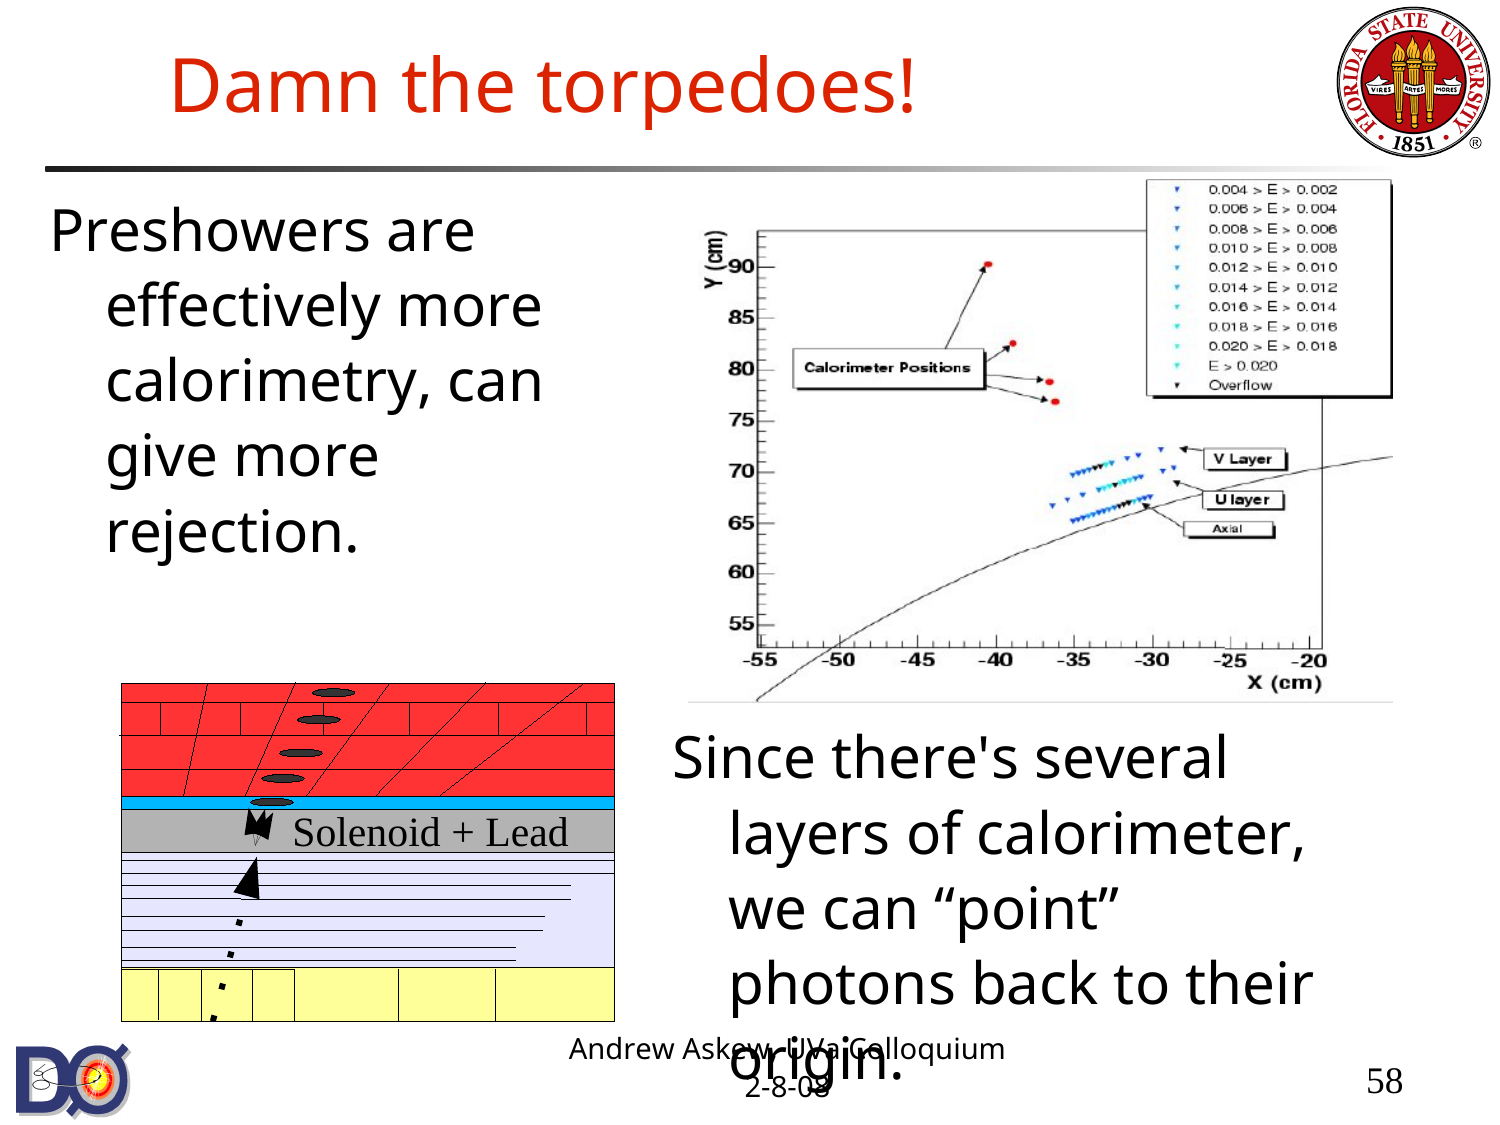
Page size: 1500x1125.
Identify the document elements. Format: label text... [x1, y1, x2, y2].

text_box [121, 683, 615, 735]
text_box [121, 736, 615, 809]
text_box [161, 703, 240, 735]
text_box Solenoid + Lead [121, 809, 615, 852]
list Since there's several layers of calorimeter, we can “point” photons back to their origin. [672, 718, 1355, 1092]
text_box [258, 861, 615, 873]
text_box [121, 852, 615, 860]
text_box [121, 861, 253, 873]
picture [9, 1042, 134, 1122]
text_box [499, 703, 586, 735]
title Damn the torpedoes! [168, 29, 1313, 137]
picture [1335, 5, 1492, 159]
picture [688, 179, 1393, 703]
text_box [410, 703, 498, 735]
text_box [121, 874, 615, 1022]
list Preshowers are effectively more calorimetry, can give more rejection. [49, 190, 599, 974]
text_box [241, 703, 409, 735]
